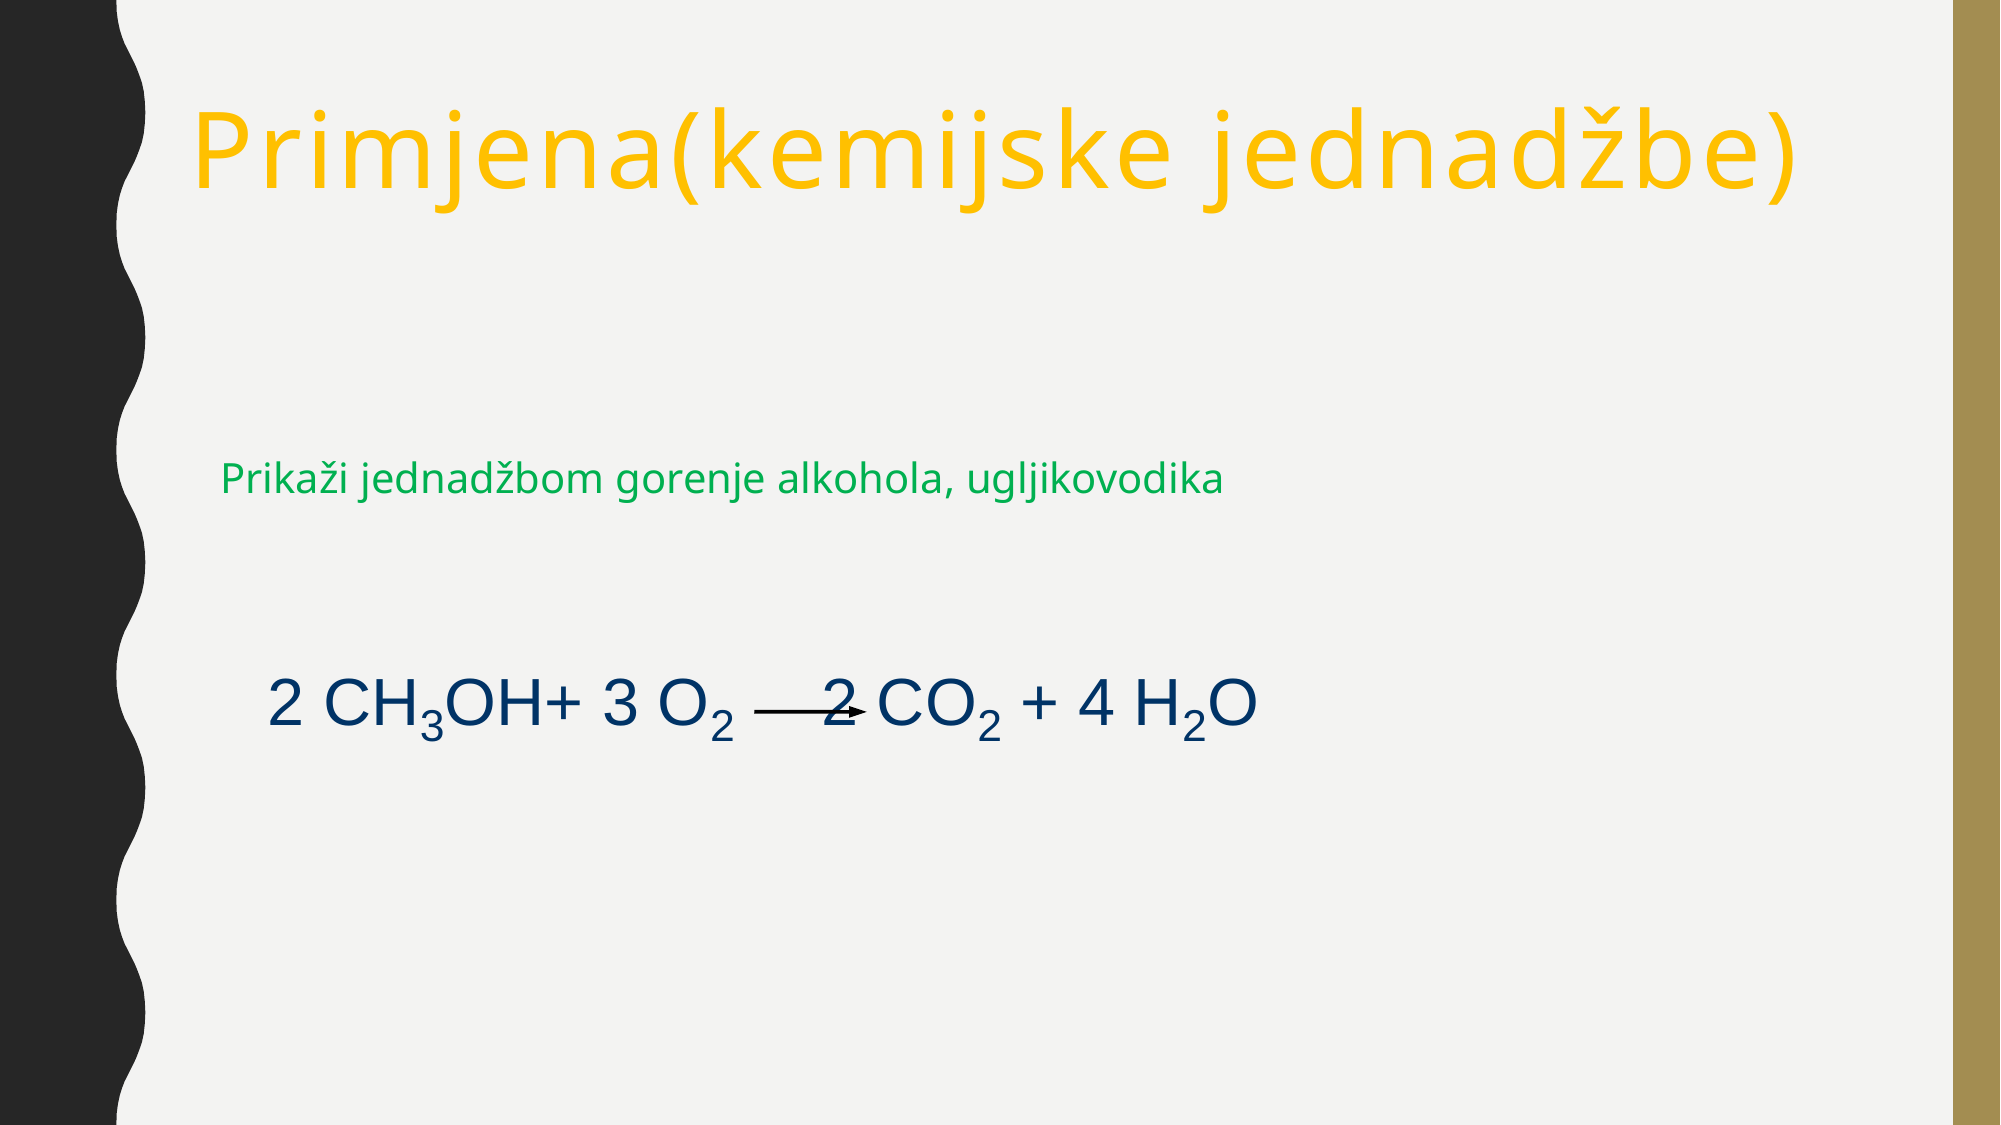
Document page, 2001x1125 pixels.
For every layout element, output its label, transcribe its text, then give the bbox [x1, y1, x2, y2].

list Prikaži jednadžbom gorenje alkohola, ugljikovodika [205, 375, 1876, 965]
title Primjena(kemijske jednadžbe) [175, 89, 1845, 335]
text_box 2 CH3OH+ 3 O2 2 CO2 + 4 H2O [232, 642, 1651, 749]
